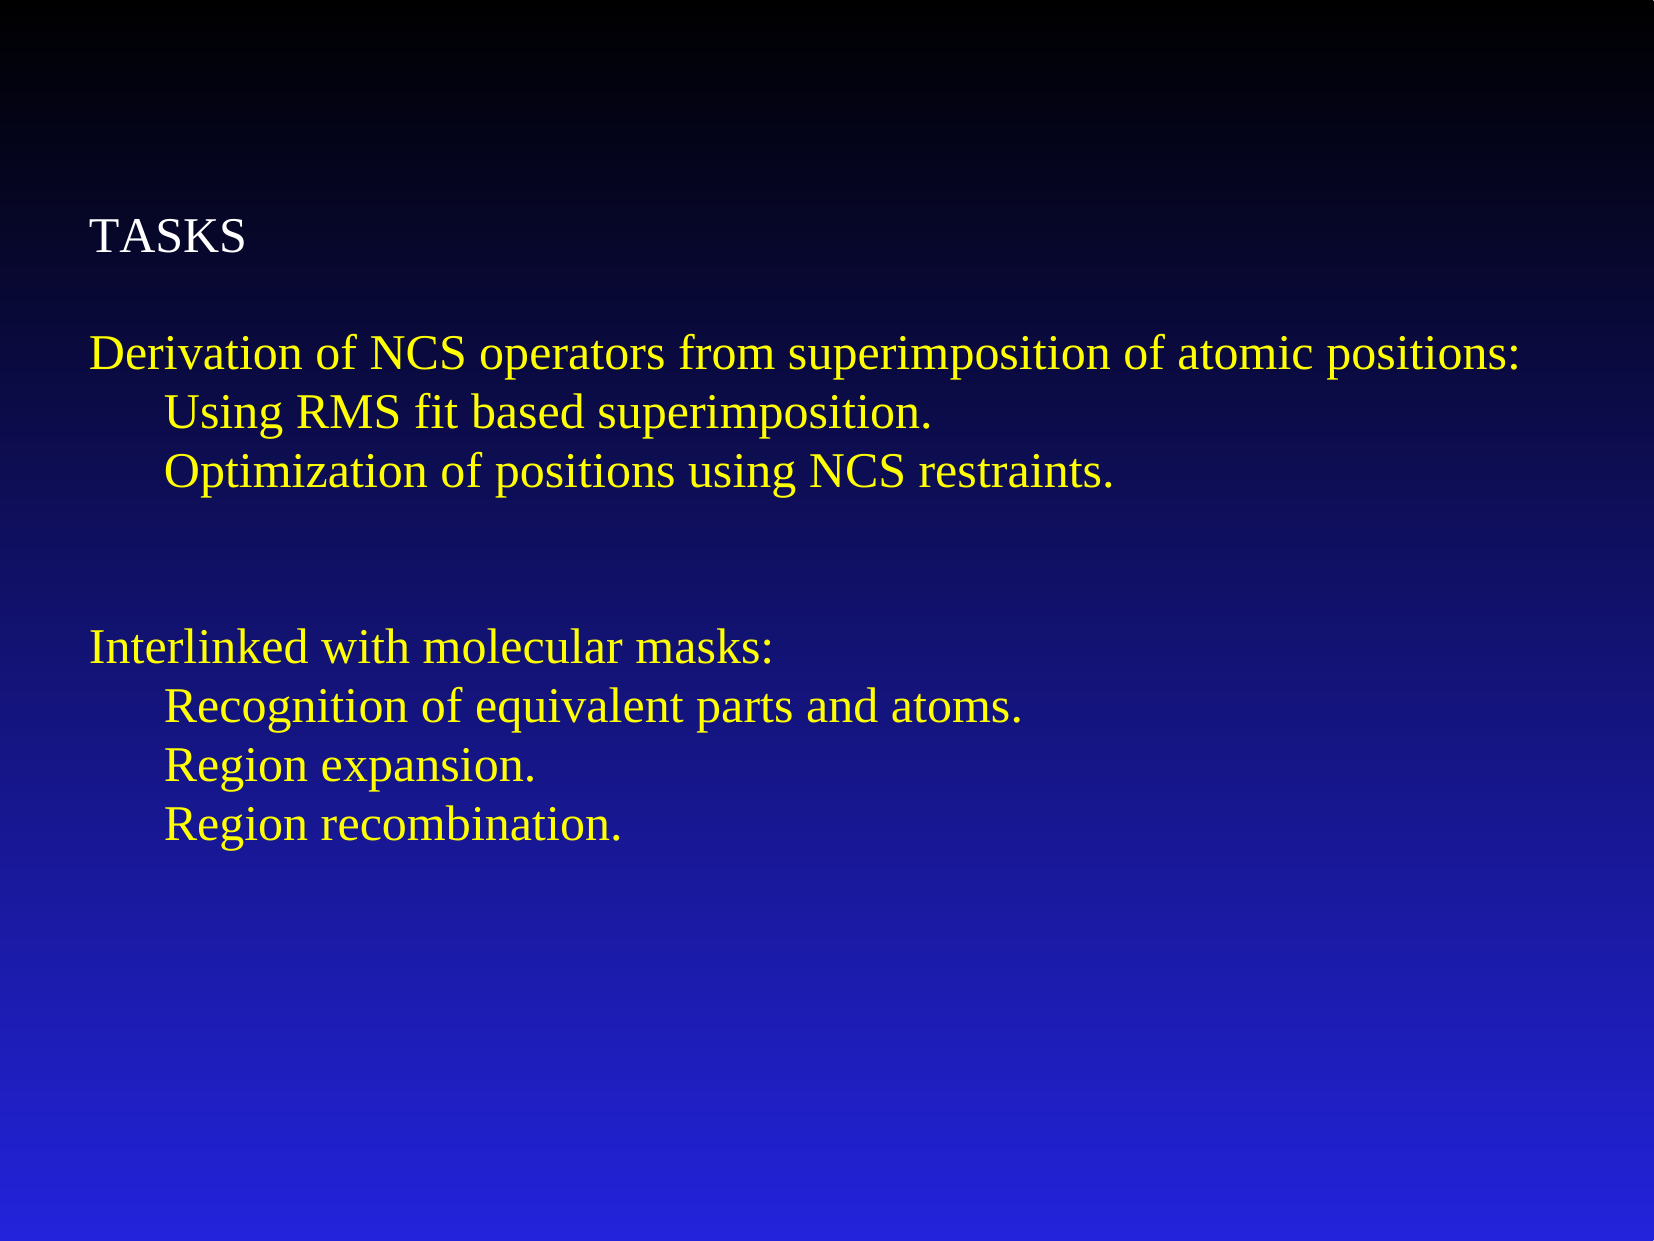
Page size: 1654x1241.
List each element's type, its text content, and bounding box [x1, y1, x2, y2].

text_box TASKS Derivation of NCS operators from superimposition of atomic positions: Using RMS fit based superimposition. Optimization of positions using NCS restraints. Interlinked with molecular masks: Recognition of equivalent parts and atoms. Region expansion. Region recombination. [74, 198, 1576, 919]
